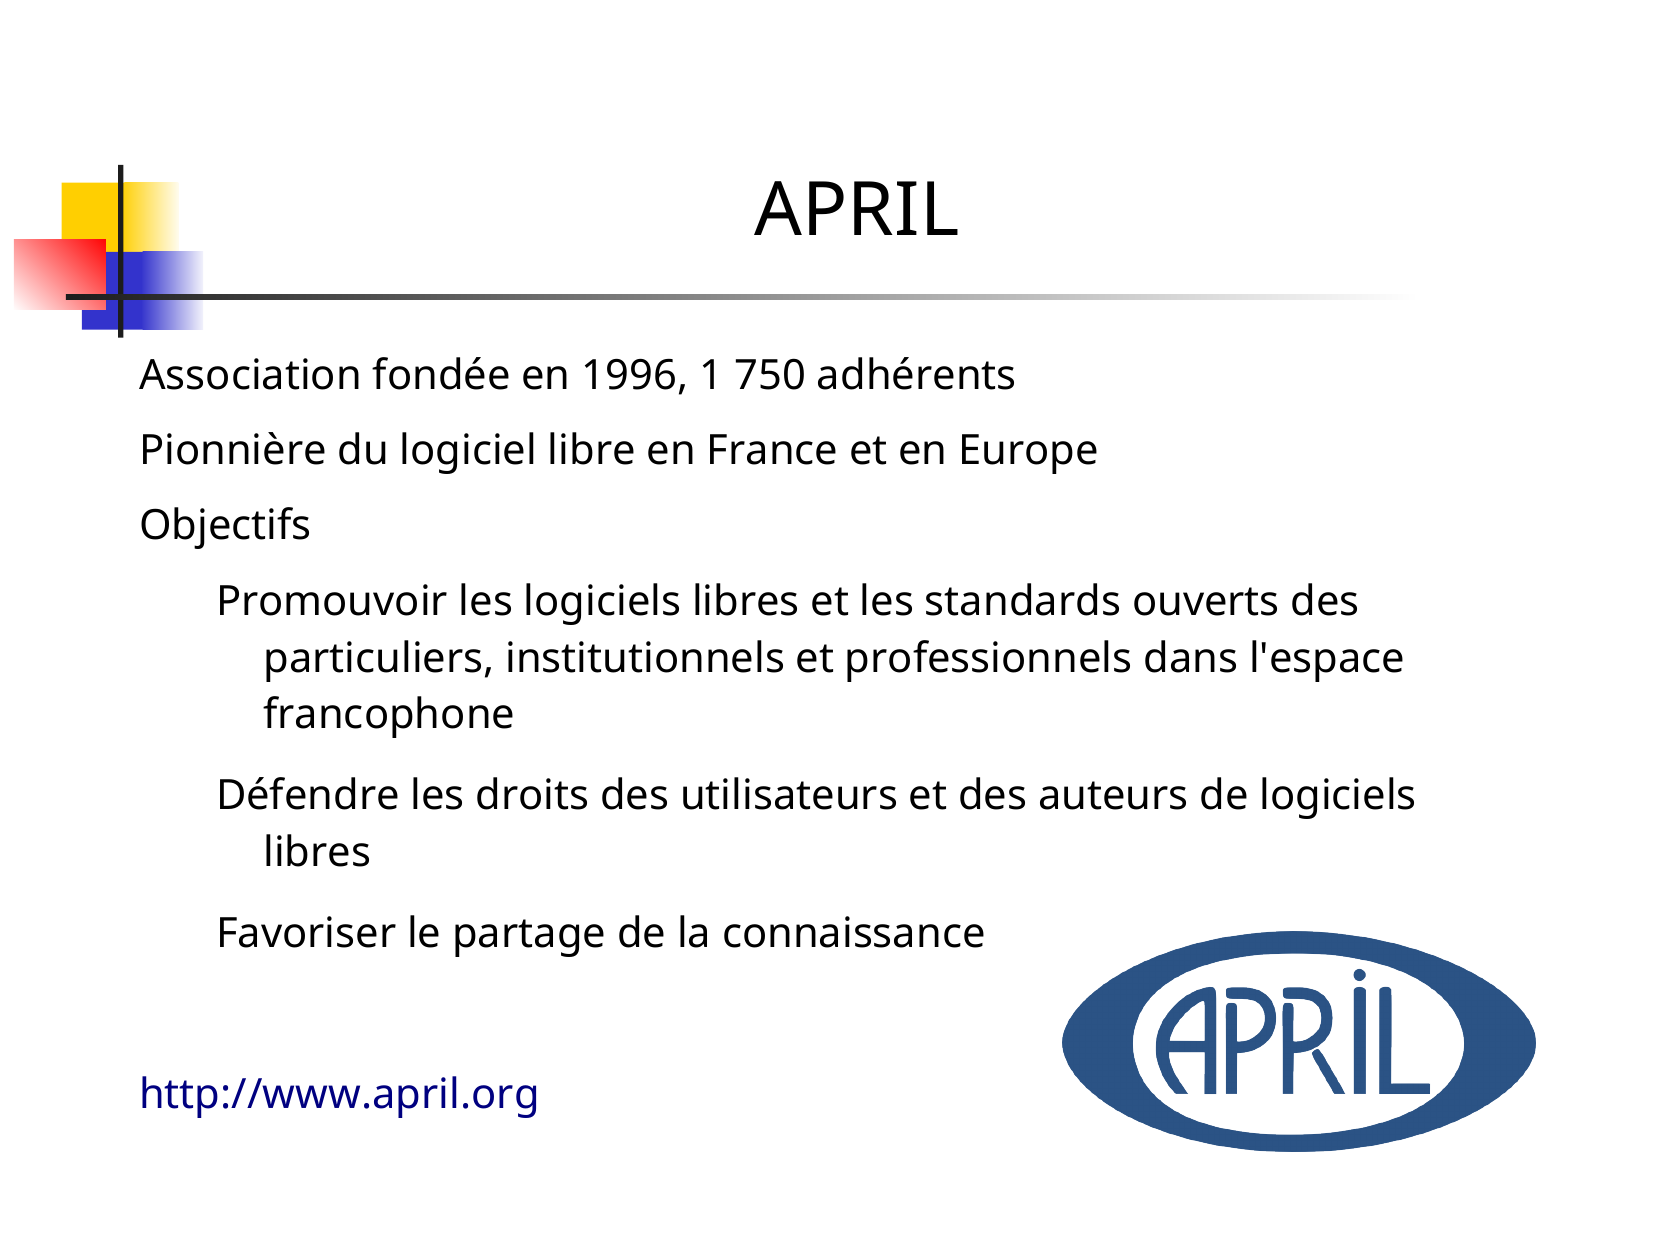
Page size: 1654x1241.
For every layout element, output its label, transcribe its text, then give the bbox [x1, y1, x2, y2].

title APRIL [121, 102, 1534, 311]
picture [1062, 931, 1536, 1152]
list Association fondée en 1996, 1 750 adhérents Pionnière du logiciel libre en France et en Europe Objectifs Promouvoir les logiciels libres et les standards ouverts des particuliers, institutionnels et professionnels dans l'espace francophone Défendre les droits des utilisateurs et des auteurs de logiciels libres Favoriser le partage de la connaissance http://www.april.org [121, 344, 1534, 1127]
